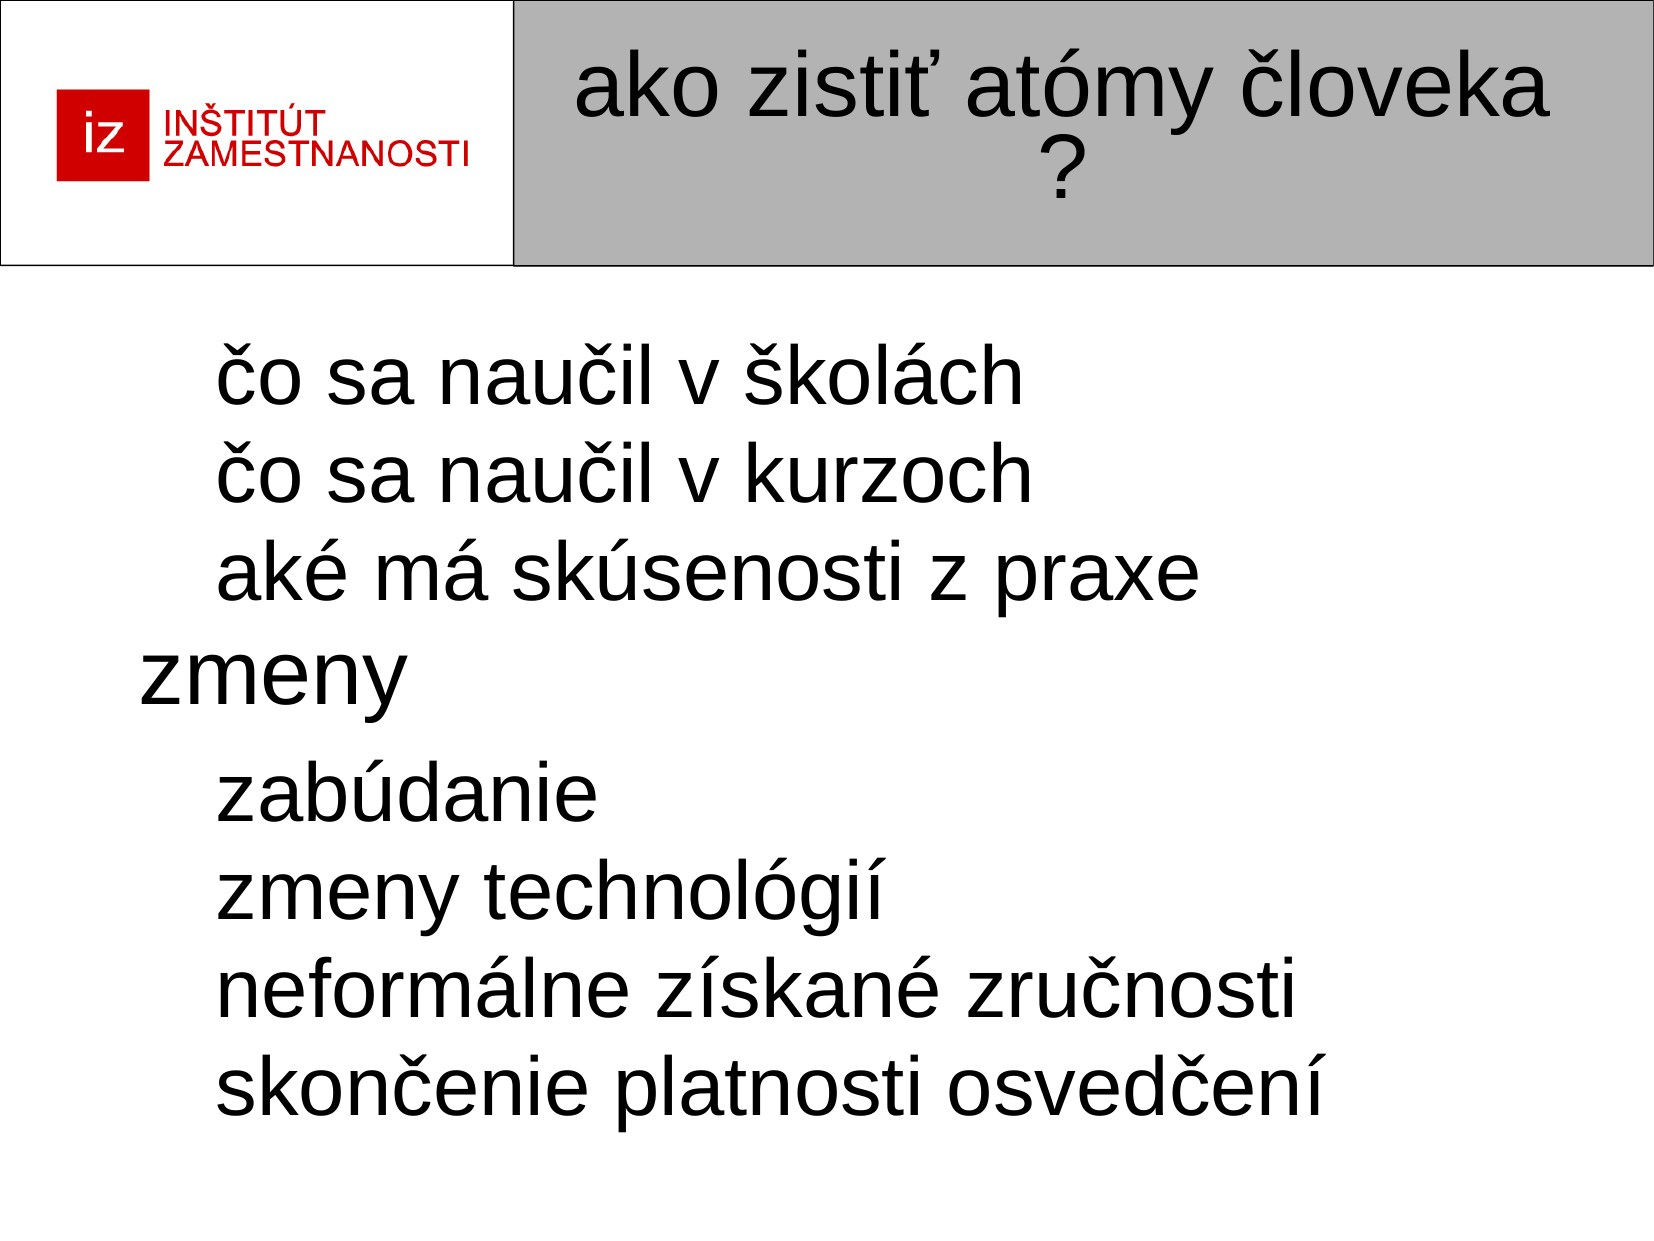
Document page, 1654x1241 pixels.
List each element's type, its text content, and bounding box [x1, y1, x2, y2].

picture [5, 8, 512, 257]
title ako zistiť atómy človeka ? [561, 37, 1565, 229]
list čo sa naučil v školách čo sa naučil v kurzoch aké má skúsenosti z praxe zmeny zabúdanie zmeny technológií neformálne získané zručnosti skončenie platnosti osvedčení [121, 344, 1533, 1149]
